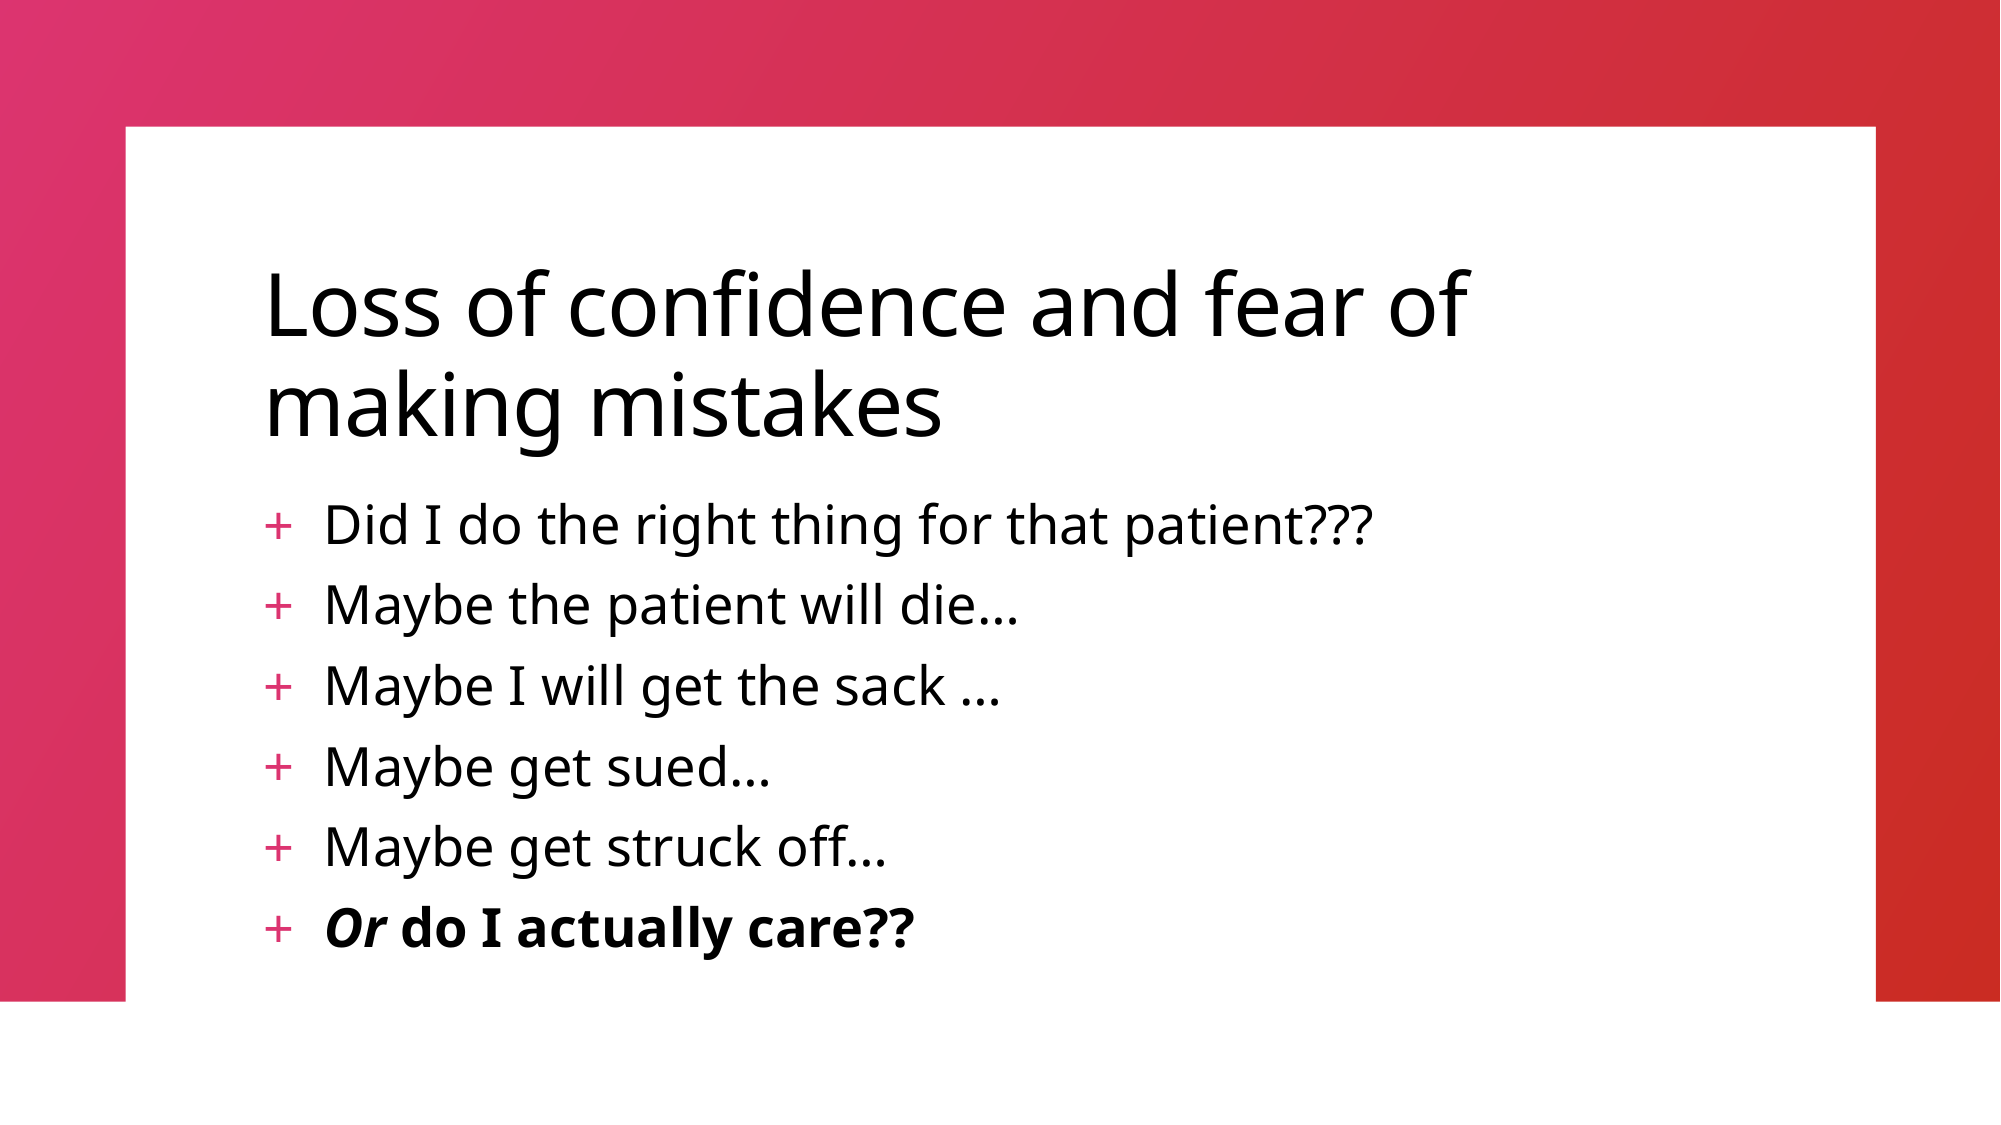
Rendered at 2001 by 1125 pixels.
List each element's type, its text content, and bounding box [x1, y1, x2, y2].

list Did I do the right thing for that patient??? Maybe the patient will die… Maybe I will get the sack … Maybe get sued… Maybe get struck off… Or do I actually care?? [248, 487, 1749, 1001]
title Loss of confidence and fear of making mistakes [248, 248, 1749, 470]
